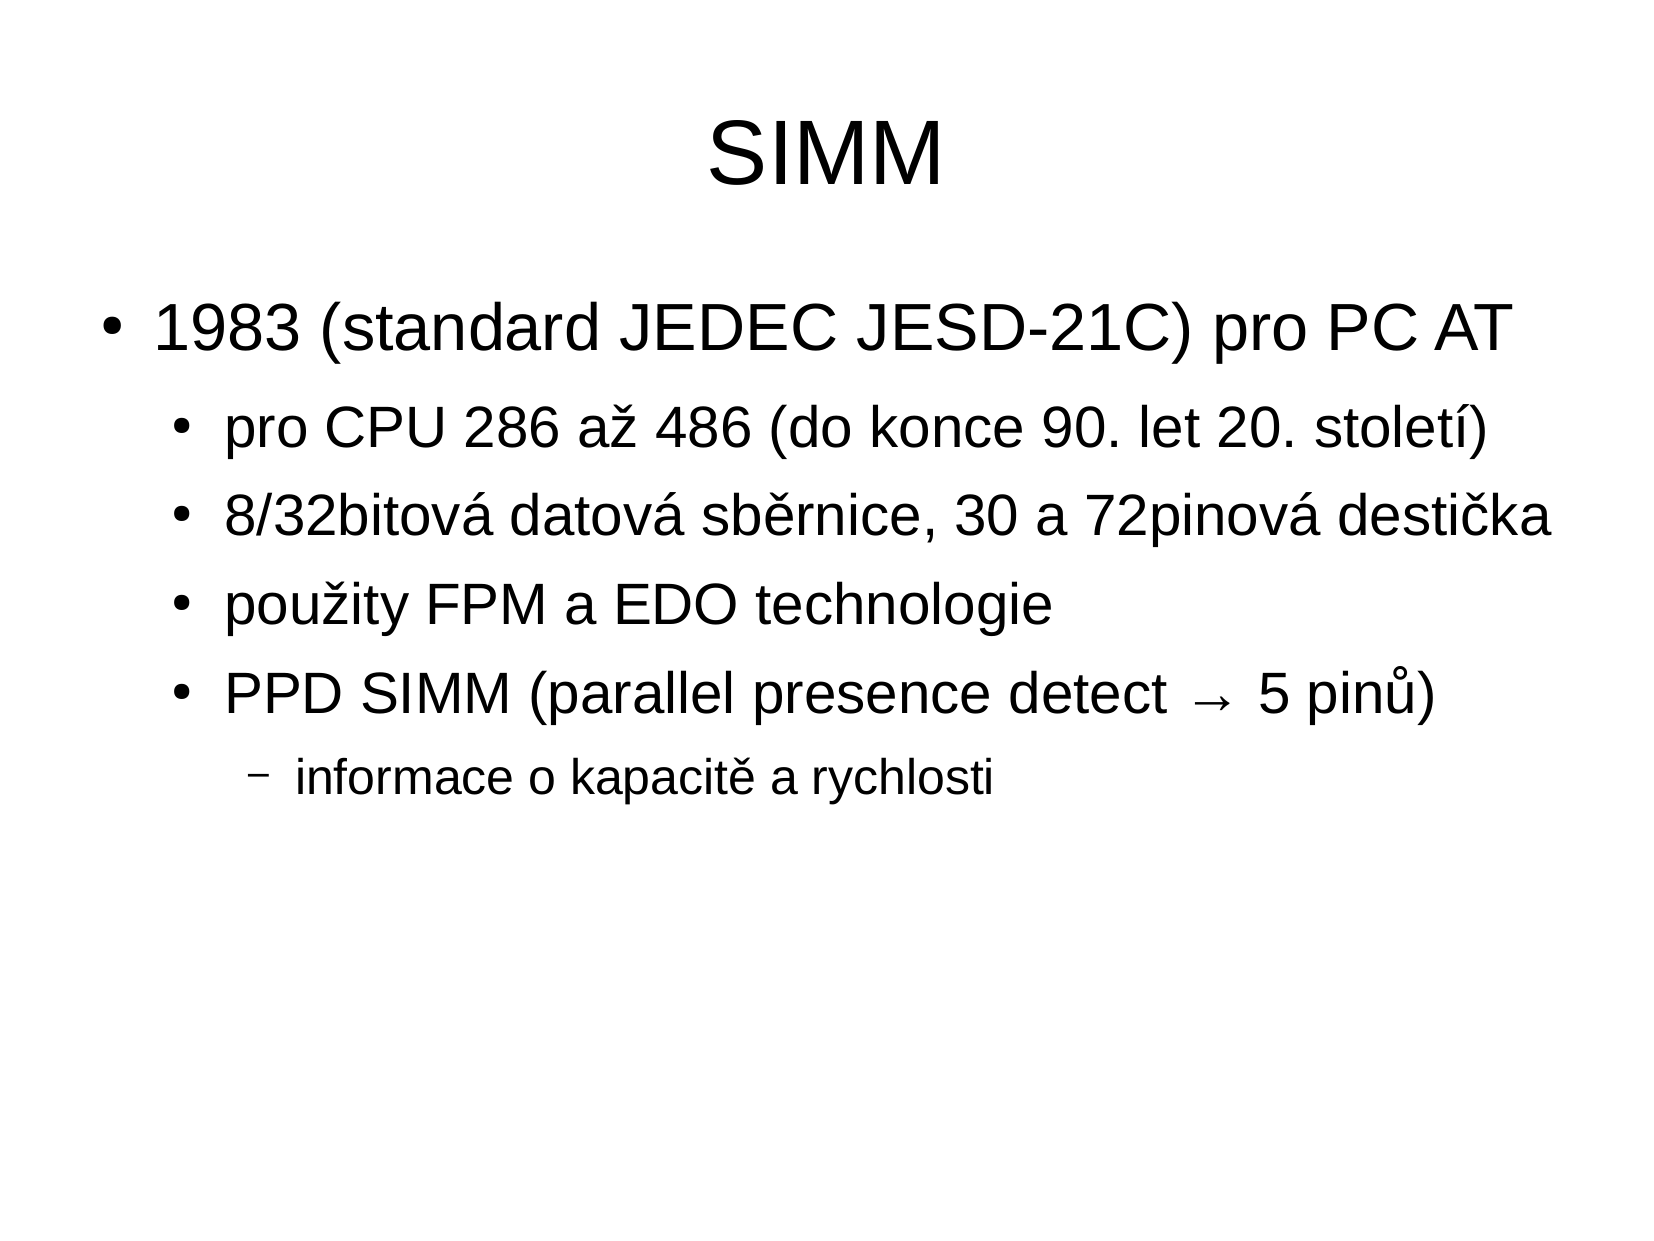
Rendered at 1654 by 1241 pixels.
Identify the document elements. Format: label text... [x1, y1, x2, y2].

list 1983 (standard JEDEC JESD-21C) pro PC AT pro CPU 286 až 486 (do konce 90. let 20. století) 8/32bitová datová sběrnice, 30 a 72pinová destička použity FPM a EDO technologie PPD SIMM (parallel presence detect → 5 pinů) informace o kapacitě a rychlosti [82, 290, 1571, 1010]
title SIMM [82, 49, 1571, 257]
